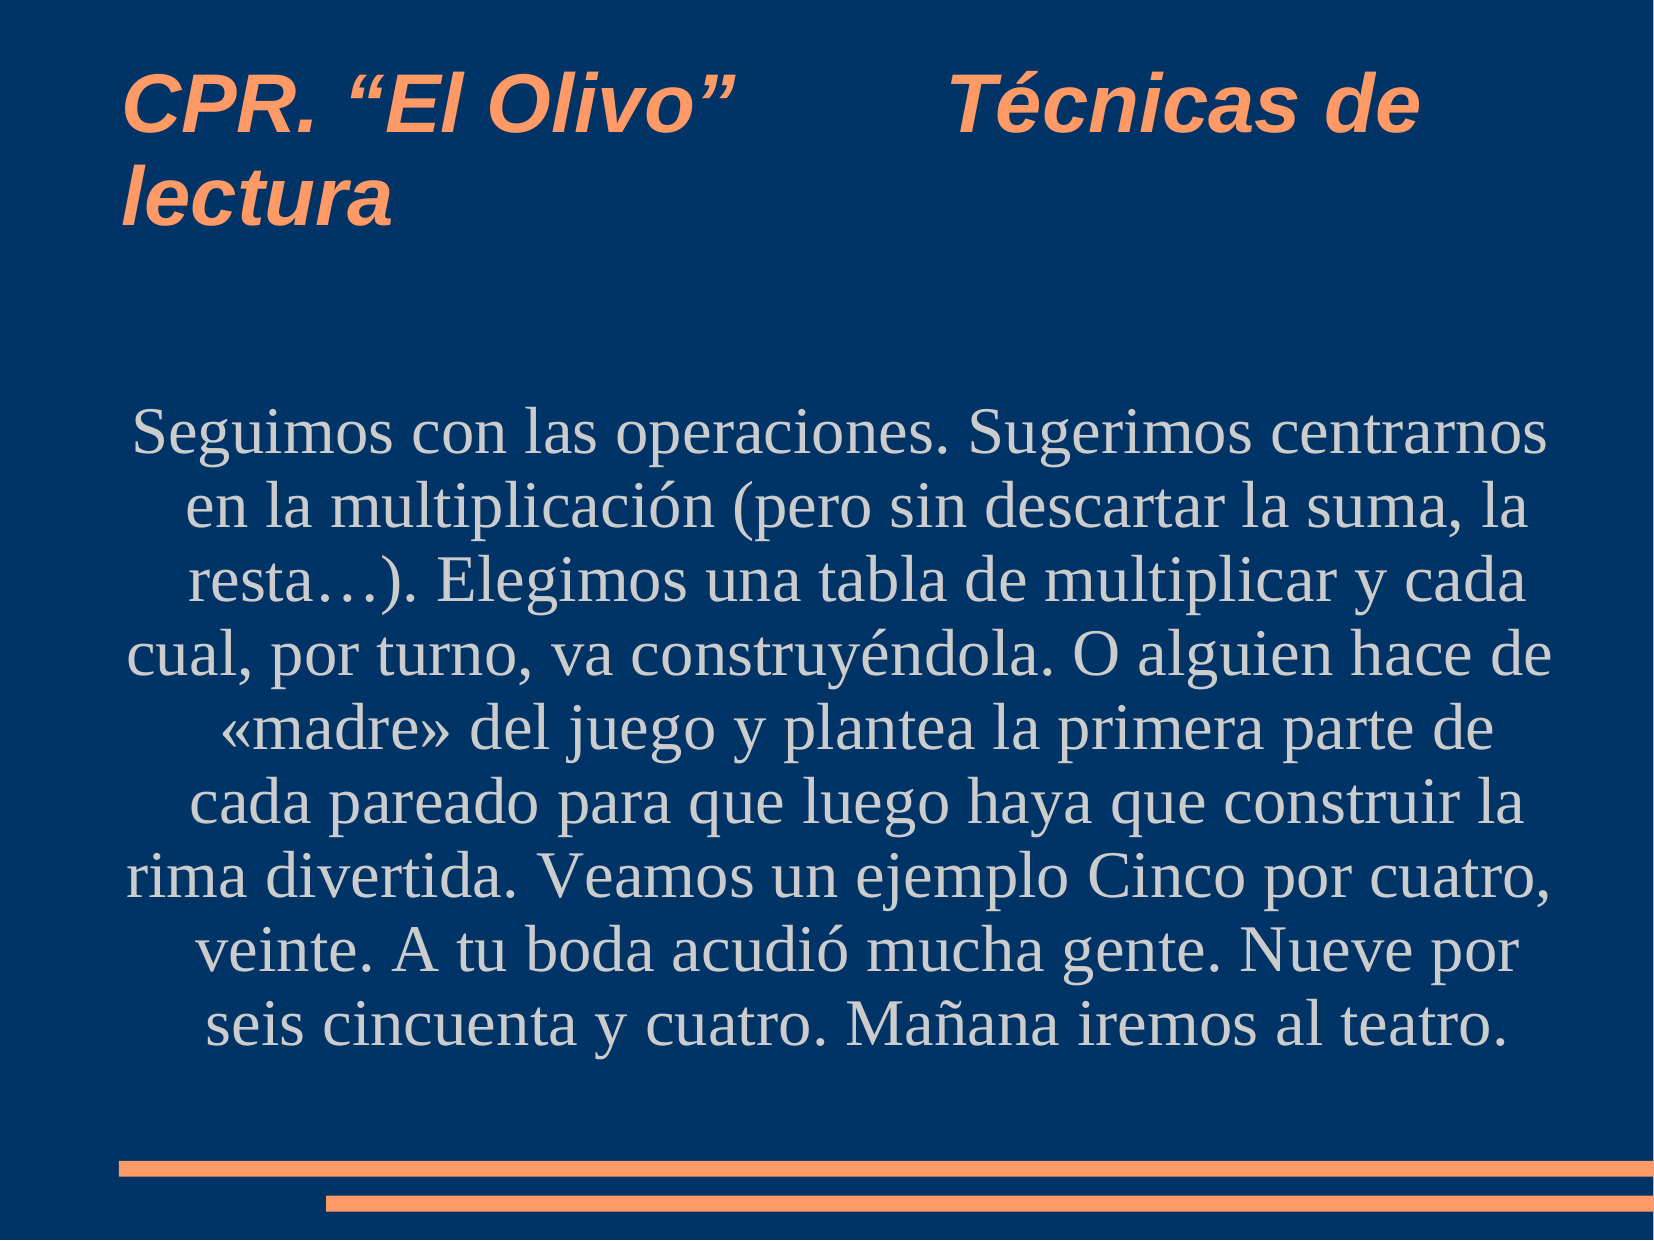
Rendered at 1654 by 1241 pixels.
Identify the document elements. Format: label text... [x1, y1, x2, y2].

subtitle Seguimos con las operaciones. Sugerimos centrarnos en la multiplicación (pero sin descartar la suma, la resta…). Elegimos una tabla de multiplicar y cada cual, por turno, va construyéndola. O alguien hace de «madre» del juego y plantea la primera parte de cada pareado para que luego haya que construir la rima divertida. Veamos un ejemplo Cinco por cuatro, veinte. A tu boda acudió mucha gente. Nueve por seis cincuenta y cuatro. Mañana iremos al teatro. [121, 322, 1561, 1132]
title CPR. “El Olivo” Técnicas de lectura [121, 46, 1534, 254]
